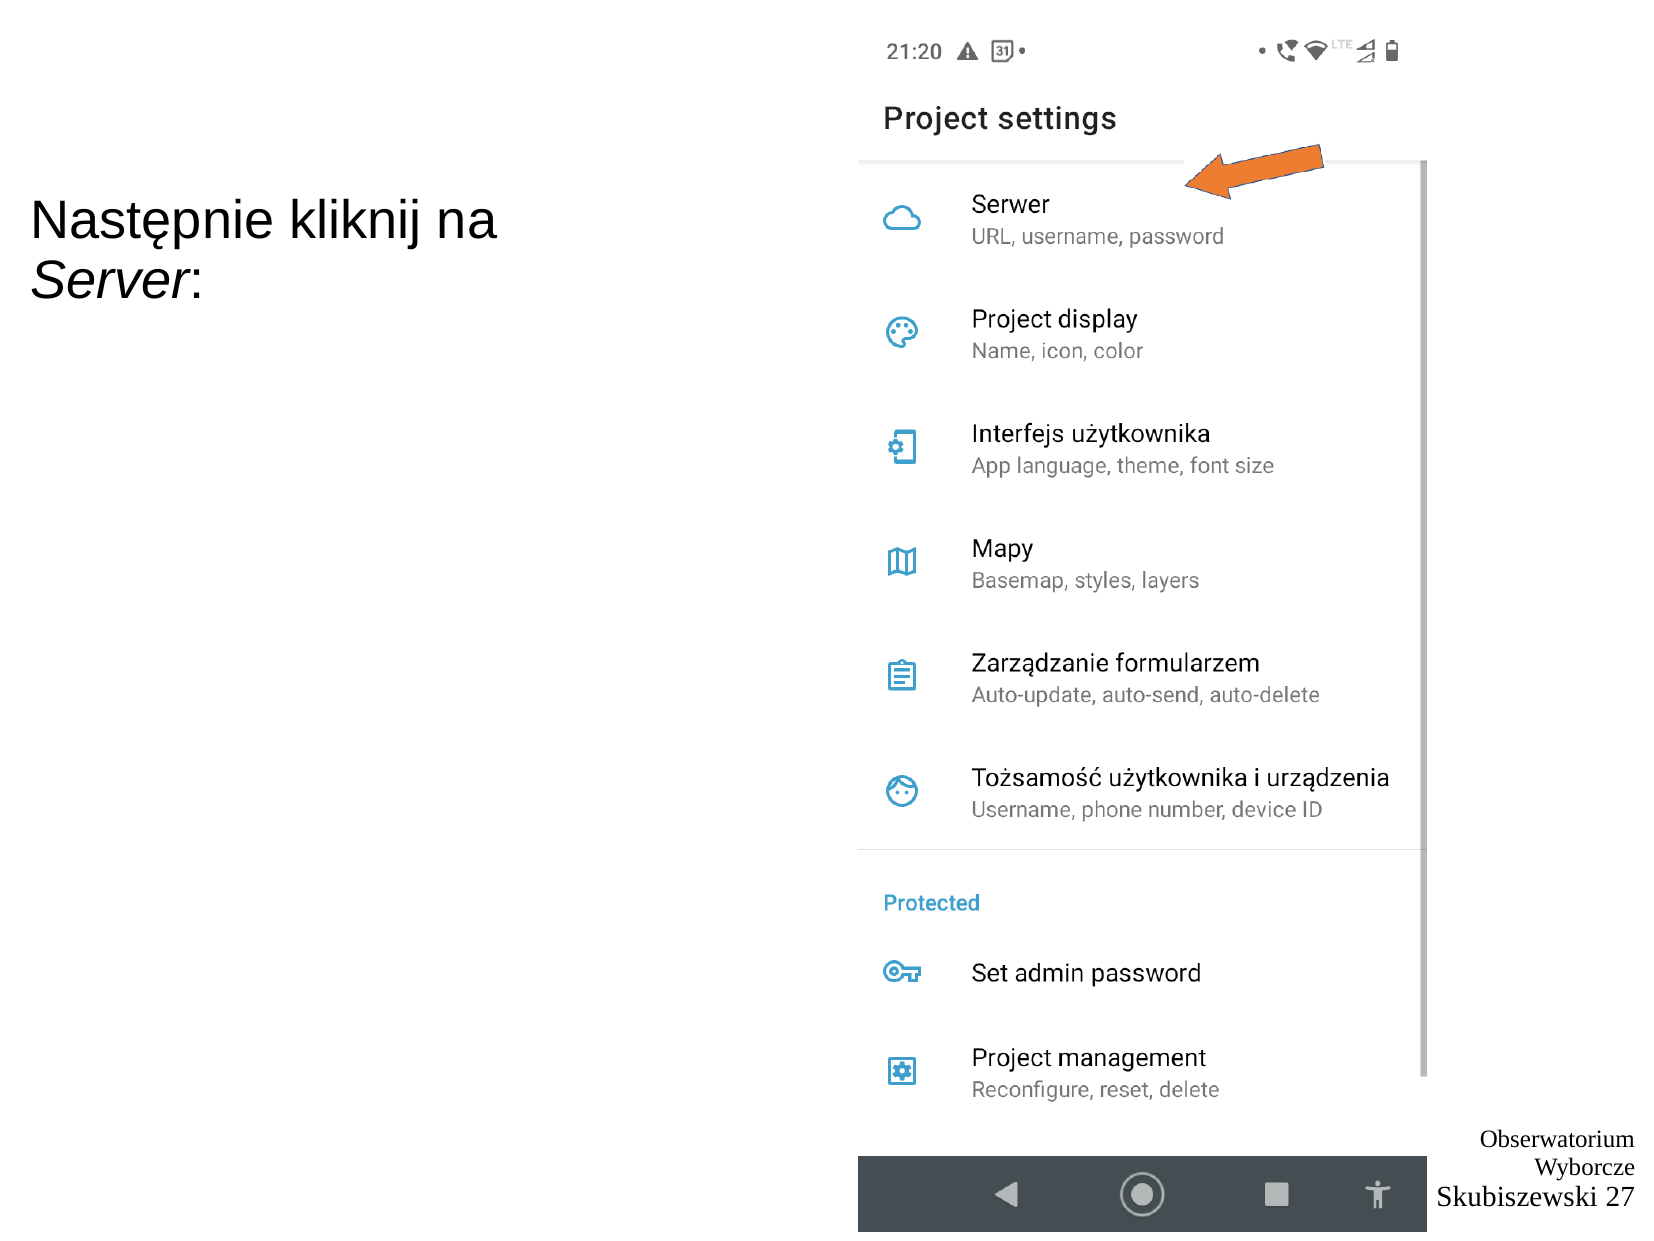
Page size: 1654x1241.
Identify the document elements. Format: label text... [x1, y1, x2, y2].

picture [855, 2, 1428, 1241]
list Następnie kliknij na Server: [30, 105, 541, 1081]
